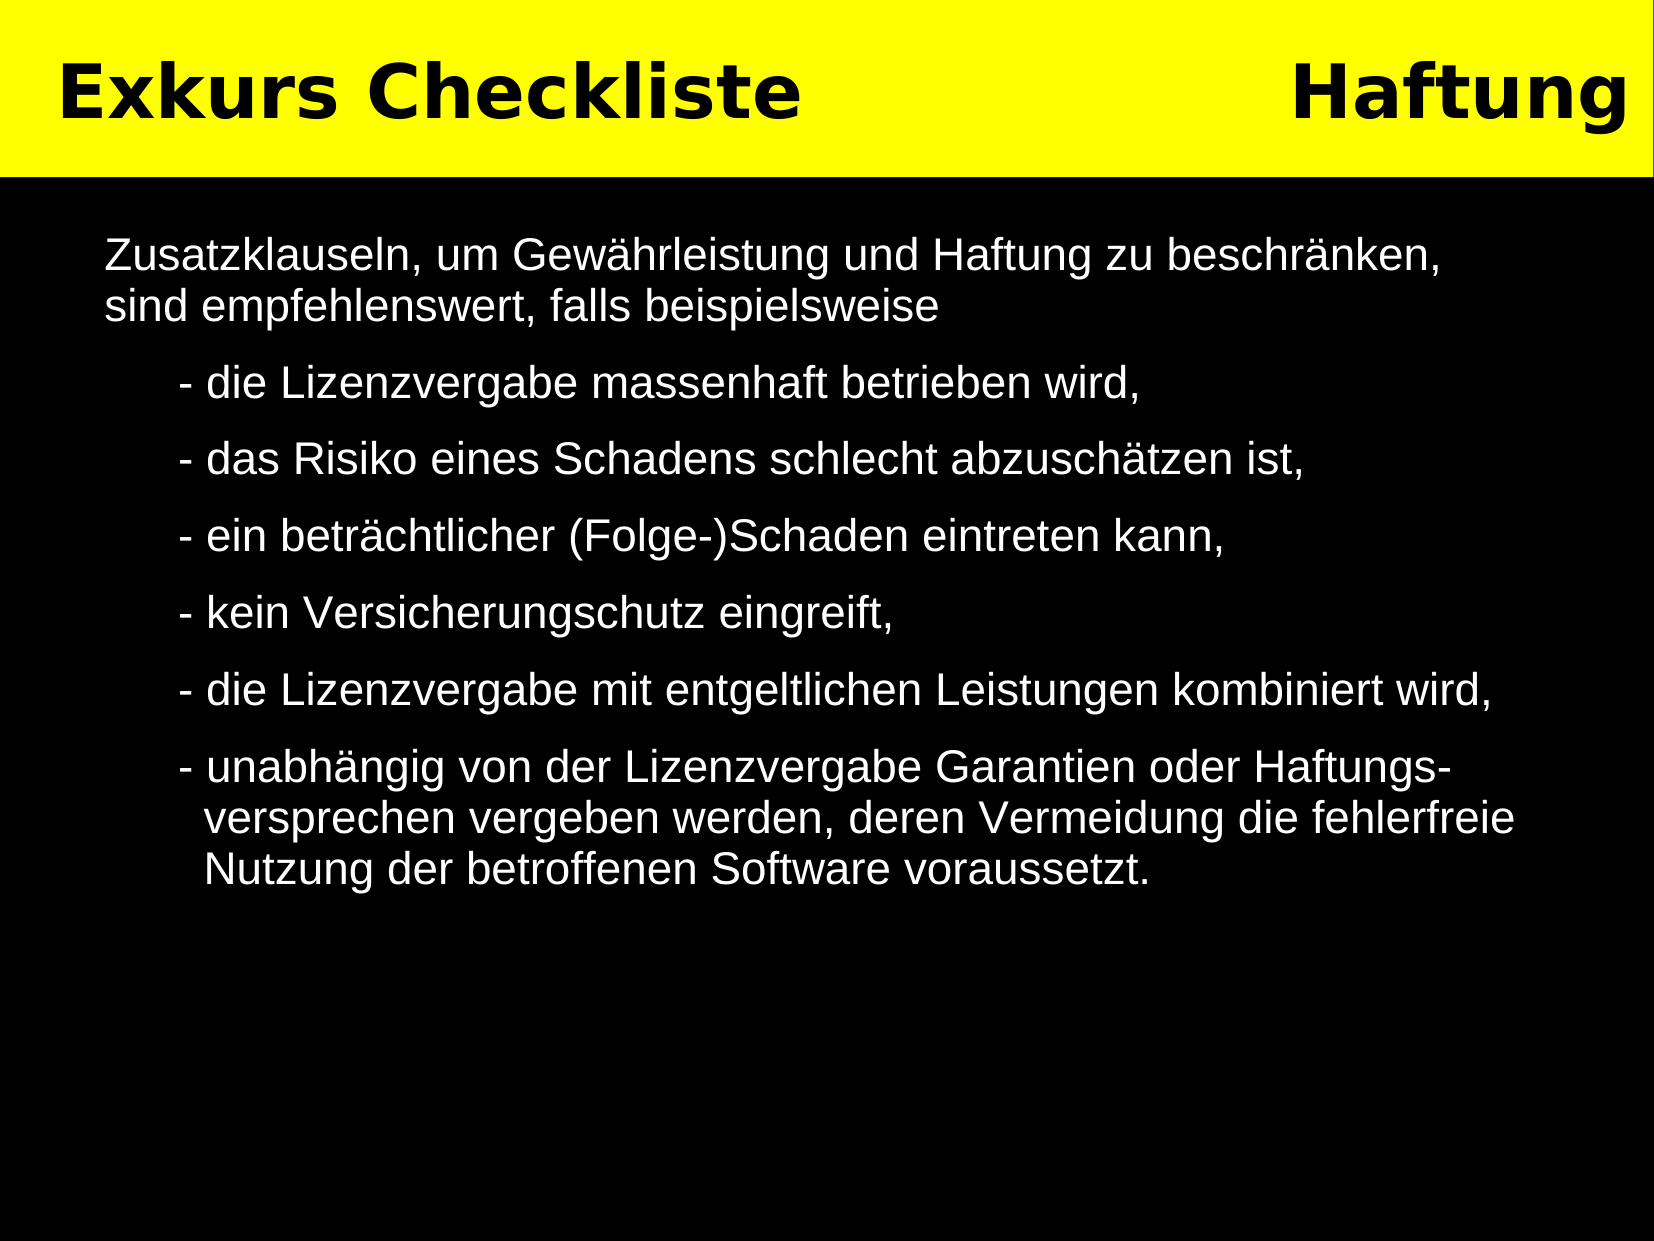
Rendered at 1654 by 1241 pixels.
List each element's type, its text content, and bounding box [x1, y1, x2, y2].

text_box Zusatzklauseln, um Gewährleistung und Haftung zu beschränken, sind empfehlenswert, falls beispielsweise - die Lizenzvergabe massenhaft betrieben wird, - das Risiko eines Schadens schlecht abzuschätzen ist, - ein beträchtlicher (Folge-)Schaden eintreten kann, - kein Versicherungschutz eingreift, - die Lizenzvergabe mit entgeltlichen Leistungen kombiniert wird, - unabhängig von der Lizenzvergabe Garantien oder Haftungs- versprechen vergeben werden, deren Vermeidung die fehlerfreie Nutzung der betroffenen Software voraussetzt. [89, 221, 1545, 979]
text_box Exkurs Checkliste Haftung [41, 41, 1639, 144]
text_box [0, 0, 1654, 1241]
